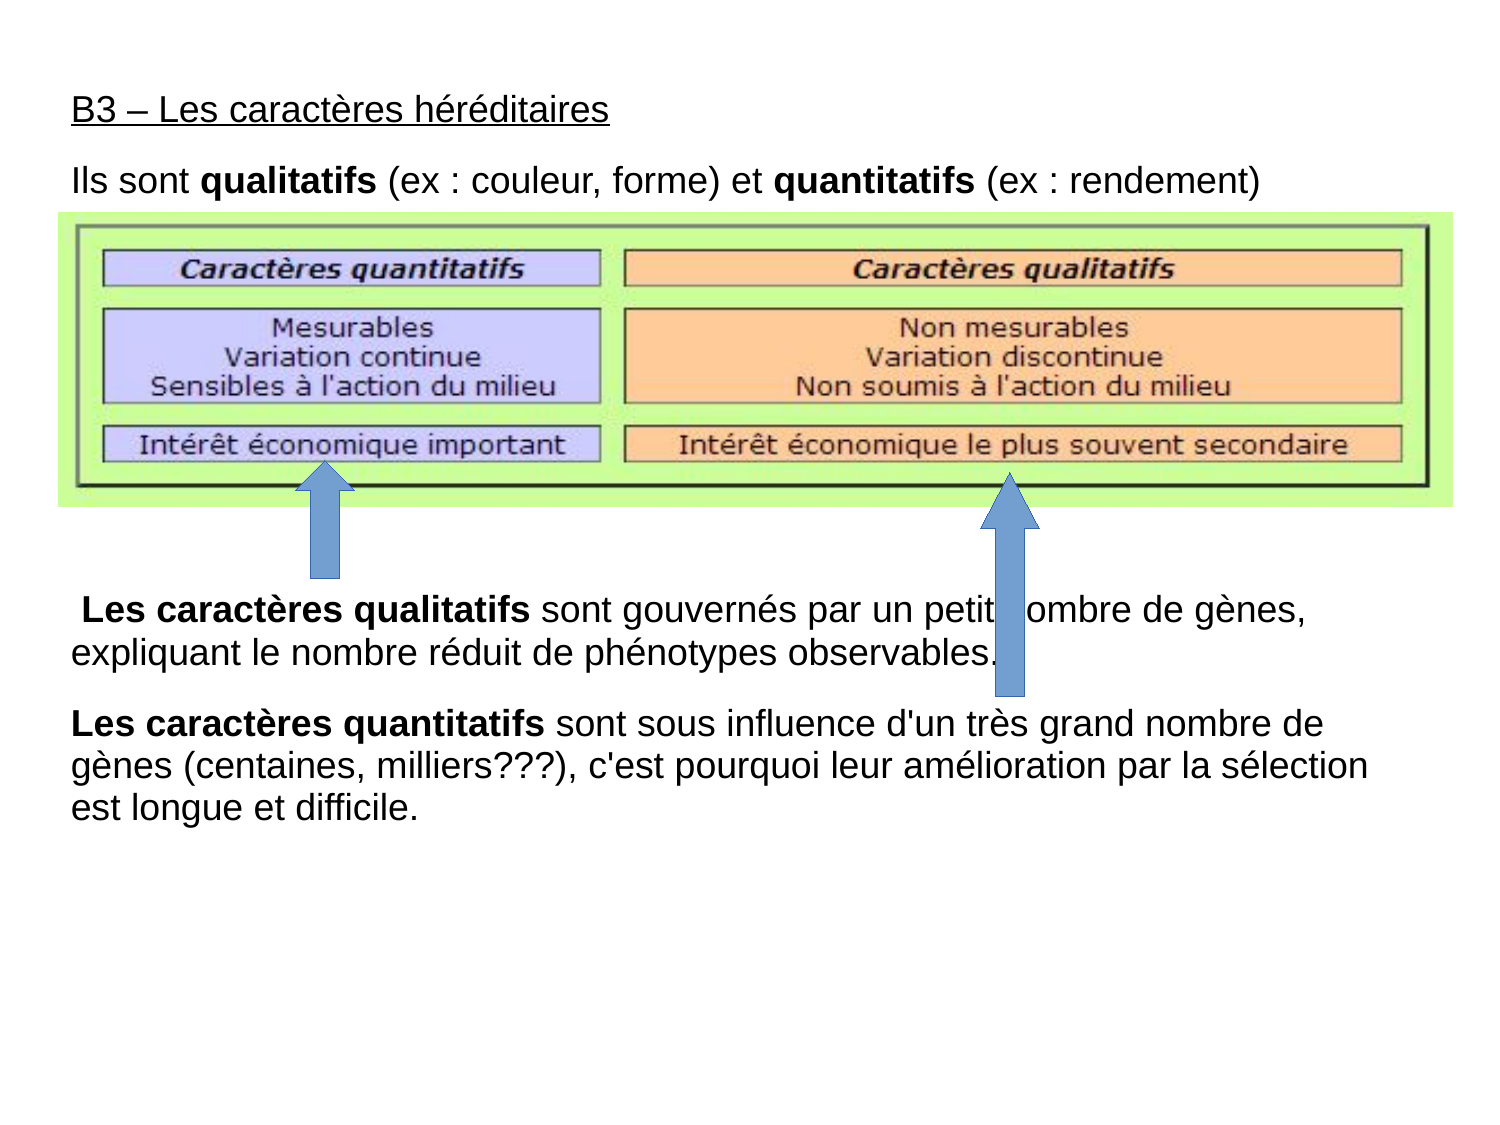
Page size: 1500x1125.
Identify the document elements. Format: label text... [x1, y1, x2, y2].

text_box [980, 472, 1040, 697]
list B3 – Les caractères héréditaires Ils sont qualitatifs (ex : couleur, forme) et quantitatifs (ex : rendement) Les caractères qualitatifs sont gouvernés par un petit nombre de gènes, expliquant le nombre réduit de phénotypes observables. Les caractères quantitatifs sont sous influence d'un très grand nombre de gènes (centaines, milliers???), c'est pourquoi leur amélioration par la sélection est longue et difficile. [70, 507, 1421, 922]
picture [58, 212, 1453, 507]
list B3 – Les caractères héréditaires Ils sont qualitatifs (ex : couleur, forme) et quantitatifs (ex : rendement) Les caractères qualitatifs sont gouvernés par un petit nombre de gènes, expliquant le nombre réduit de phénotypes observables. Les caractères quantitatifs sont sous influence d'un très grand nombre de gènes (centaines, milliers???), c'est pourquoi leur amélioration par la sélection est longue et difficile. [70, 88, 1421, 212]
text_box [295, 460, 355, 579]
